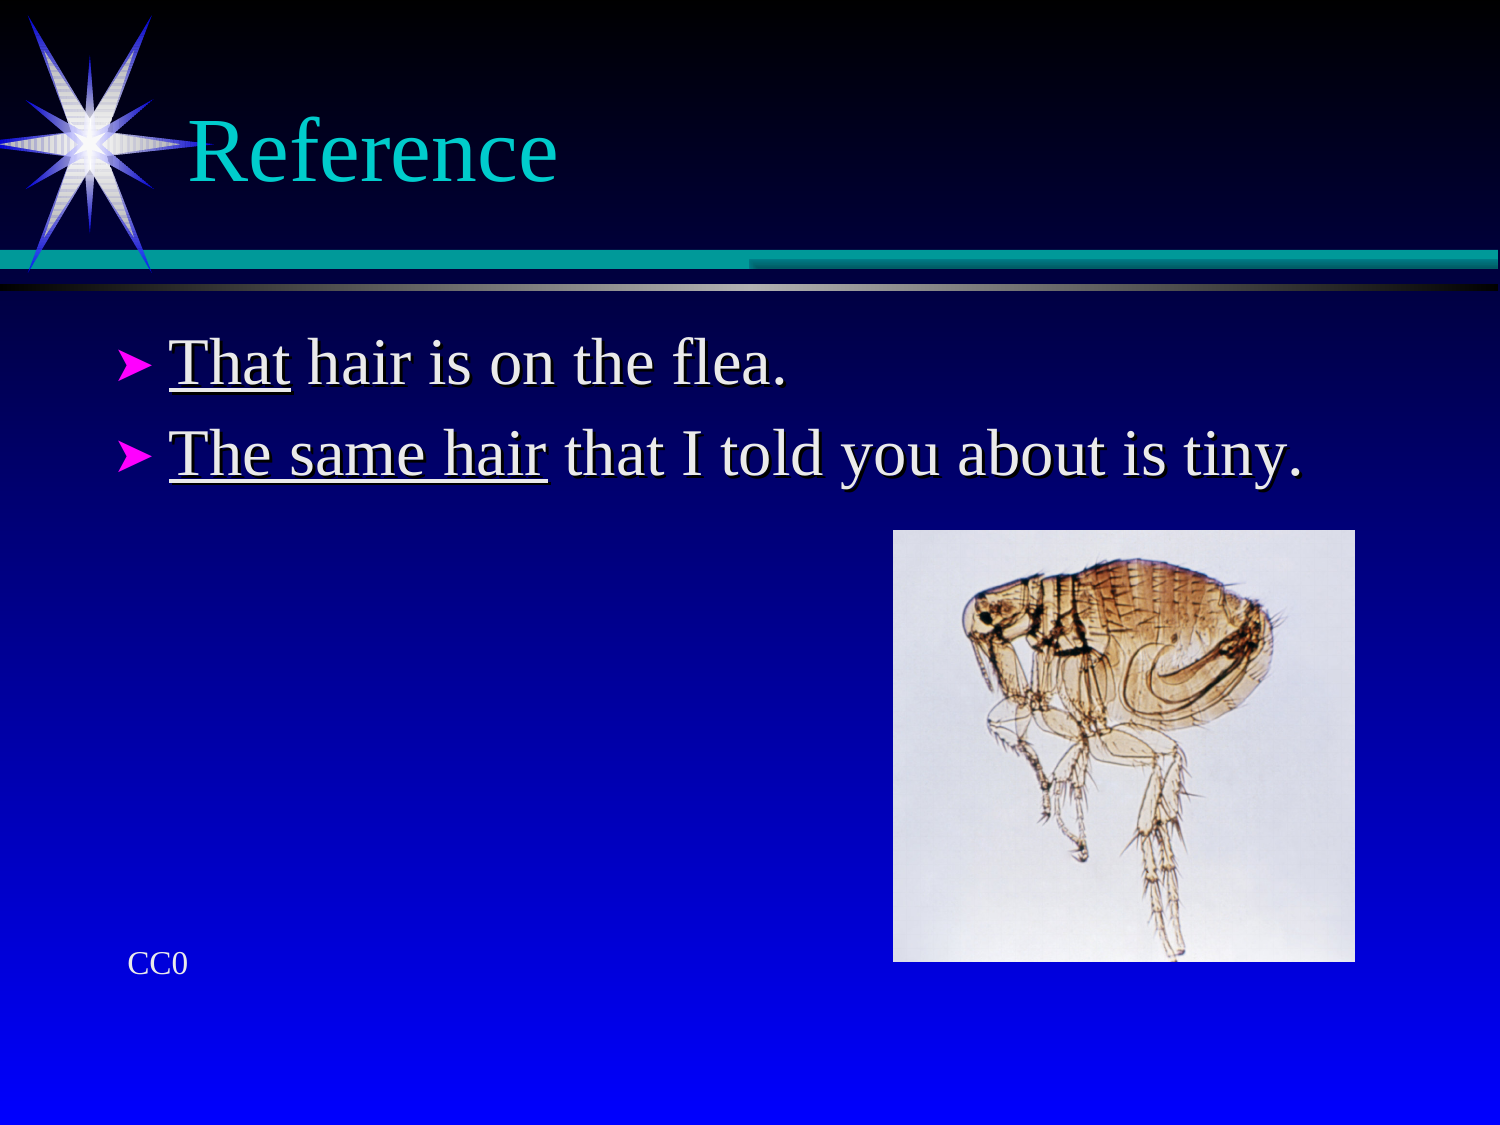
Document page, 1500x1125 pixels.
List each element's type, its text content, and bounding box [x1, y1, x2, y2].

picture [893, 530, 1355, 962]
title Reference [187, 56, 1463, 244]
text_box CC0 [112, 937, 488, 990]
text_box æ [135, 37, 144, 42]
text_box æ [36, 246, 44, 251]
text_box æ [35, 37, 44, 42]
text_box æ [135, 246, 144, 251]
list That hair is on the flea. The same hair that I told you about is tiny. [112, 324, 1388, 1001]
